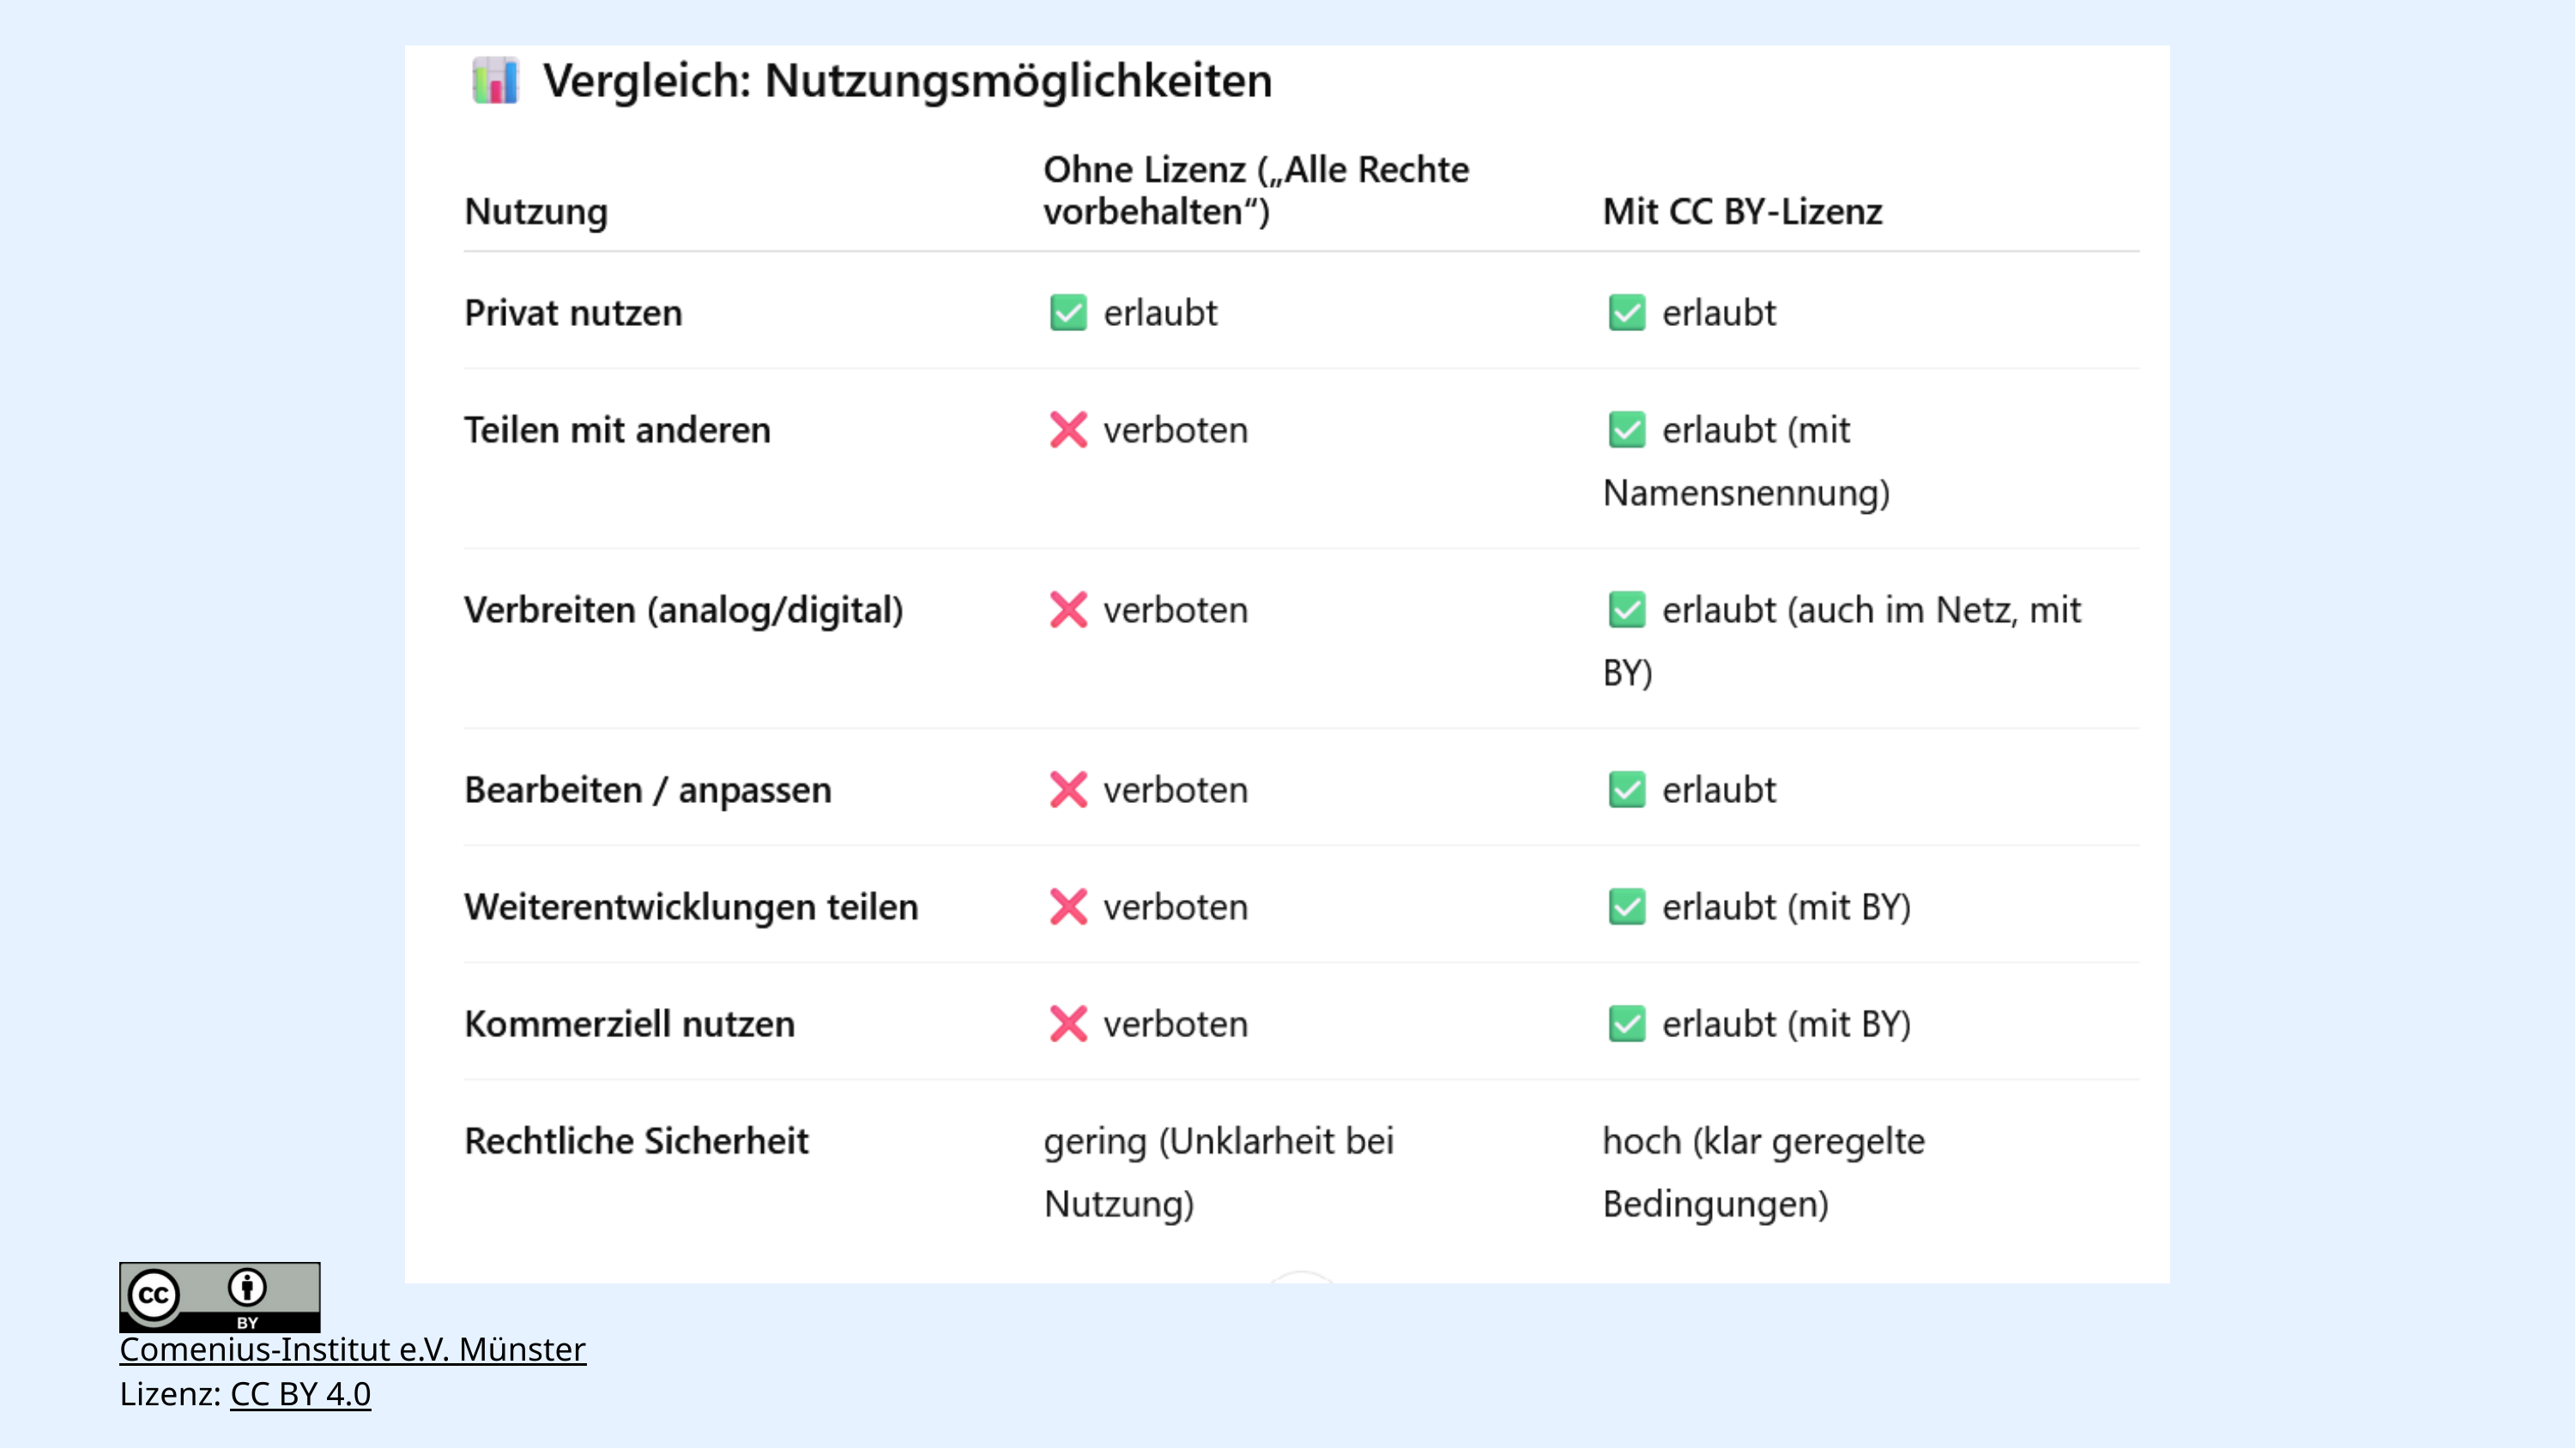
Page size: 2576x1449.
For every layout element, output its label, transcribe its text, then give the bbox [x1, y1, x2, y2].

text_box [119, 1262, 321, 1327]
text_box [405, 45, 2170, 1283]
text_box Comenius-Institut e.V. Münster Lizenz: CC BY 4.0 [119, 1327, 1378, 1416]
